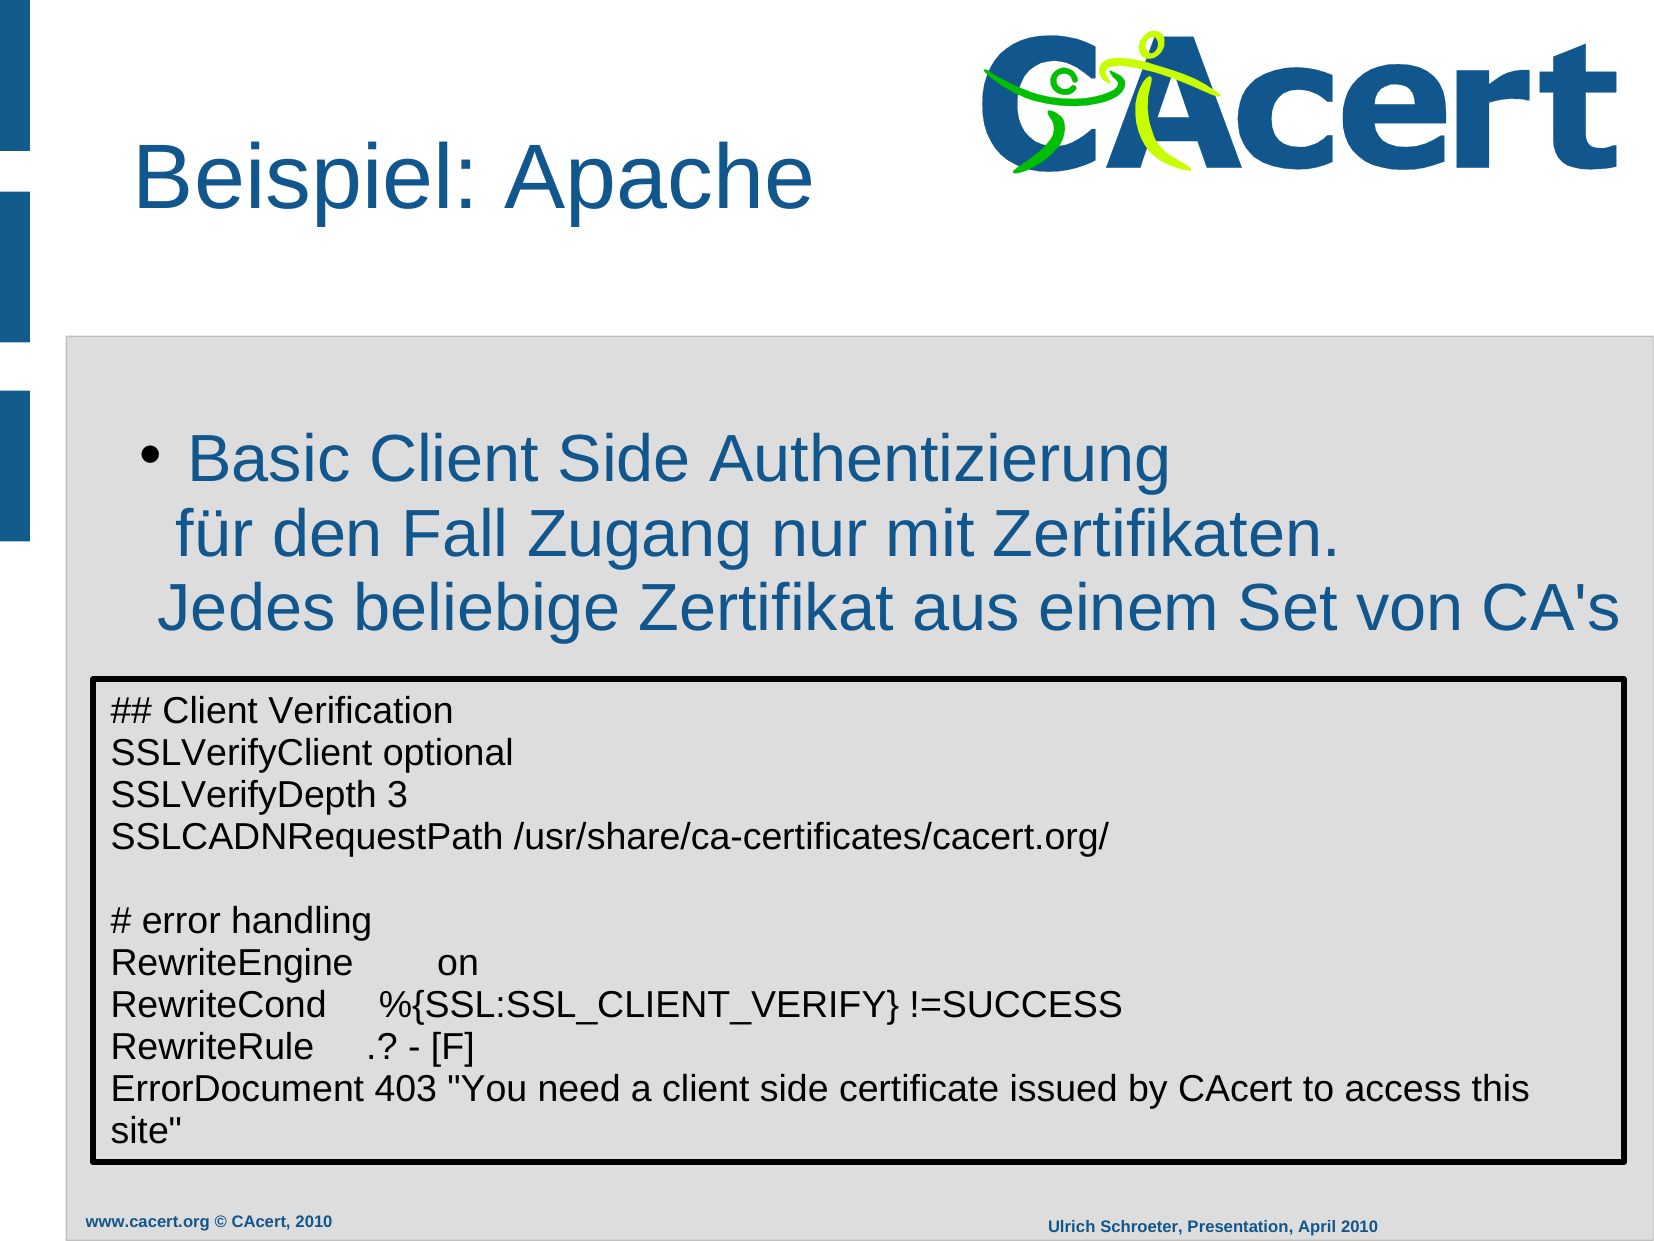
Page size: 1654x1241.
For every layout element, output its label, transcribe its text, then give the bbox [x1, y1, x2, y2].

text_box Basic Client Side Authentizierung für den Fall Zugang nur mit Zertifikaten. Jedes beliebige Zertifikat aus einem Set von CA's [124, 413, 1638, 653]
text_box ## Client Verification SSLVerifyClient optional SSLVerifyDepth 3 SSLCADNRequestPath /usr/share/ca-certificates/cacert.org/ # error handling RewriteEngine on RewriteCond %{SSL:SSL_CLIENT_VERIFY} !=SUCCESS RewriteRule .? - [F] ErrorDocument 403 "You need a client side certificate issued by CAcert to access this site" [92, 679, 1625, 1163]
text_box Beispiel: Apache [118, 118, 832, 236]
